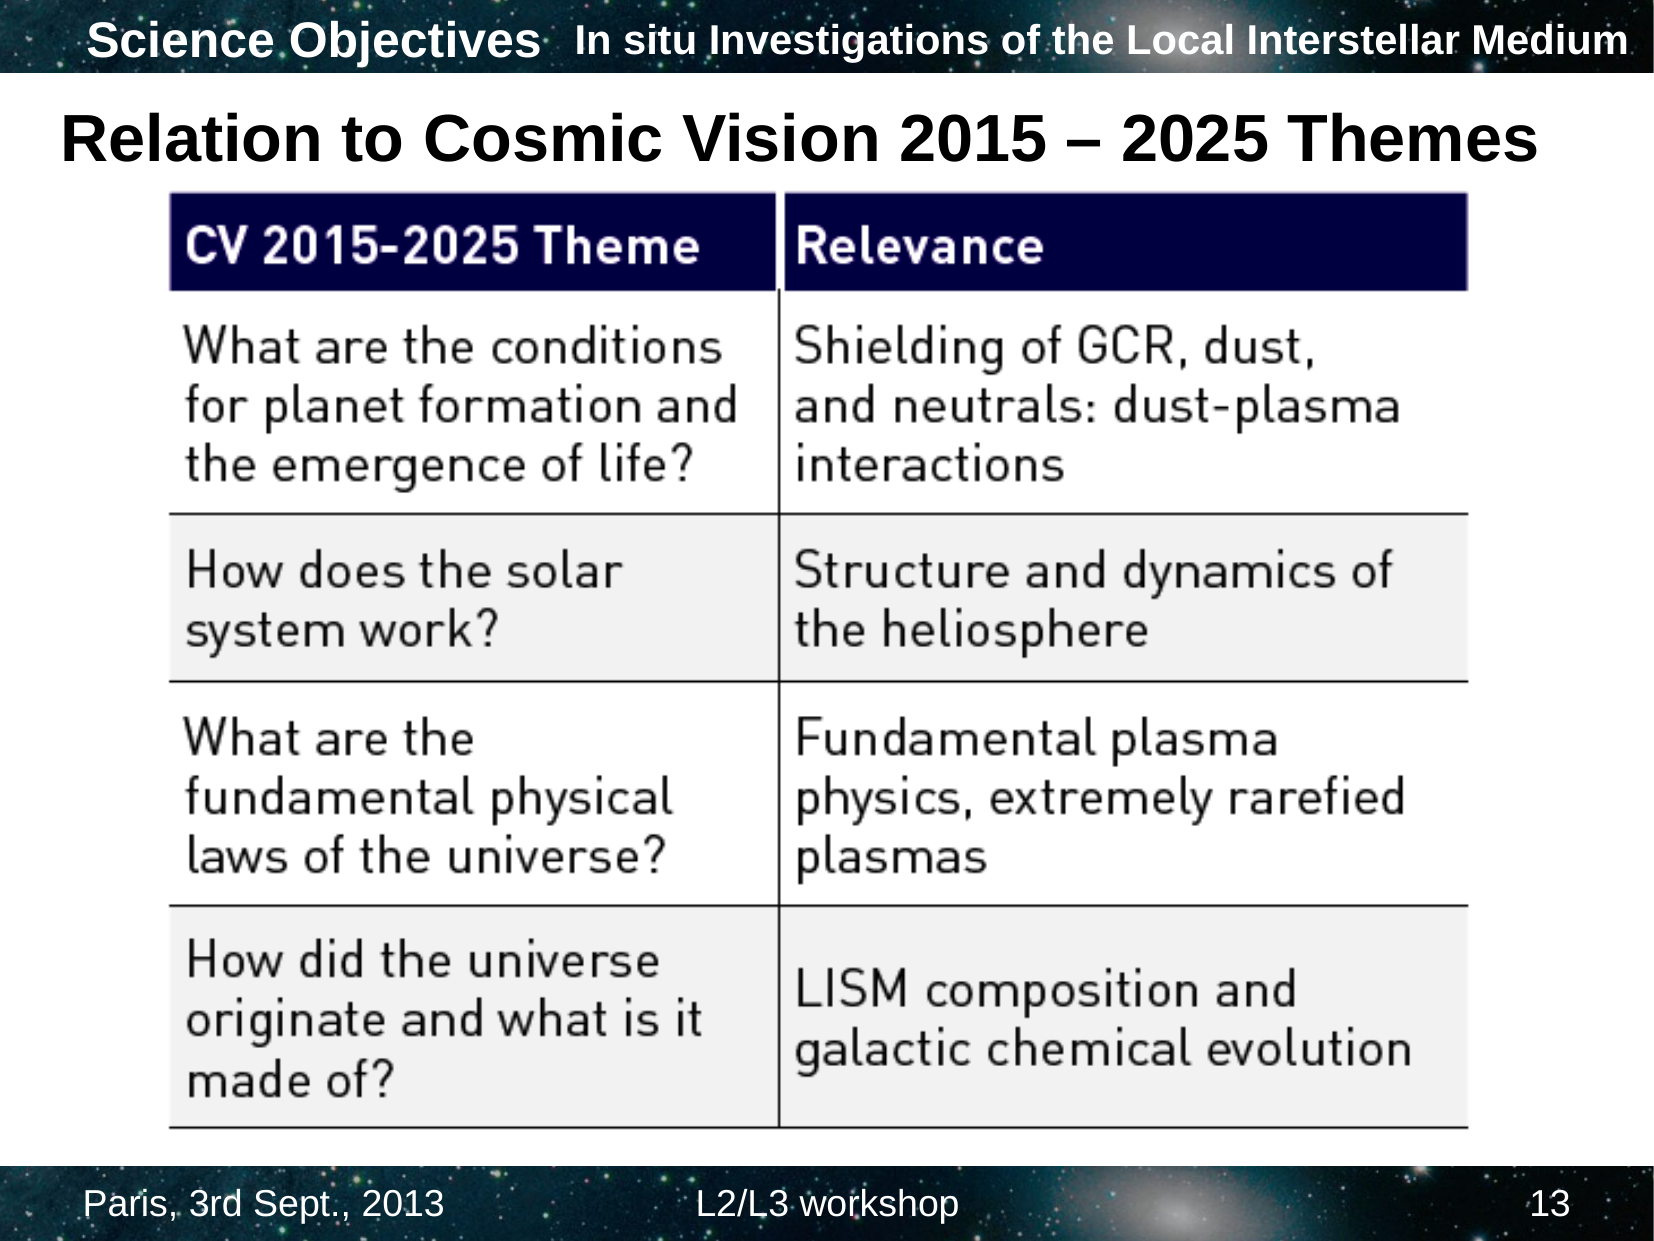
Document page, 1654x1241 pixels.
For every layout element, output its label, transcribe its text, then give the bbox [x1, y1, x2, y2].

picture [0, 1166, 1654, 1241]
picture [163, 177, 1478, 1143]
text_box Science Objectives [71, 0, 557, 71]
text_box Relation to Cosmic Vision 2015 – 2025 Themes [45, 87, 1560, 177]
picture [438, 1212, 443, 1222]
picture [428, 1193, 438, 1201]
picture [509, 0, 1654, 73]
picture [0, 0, 248, 73]
